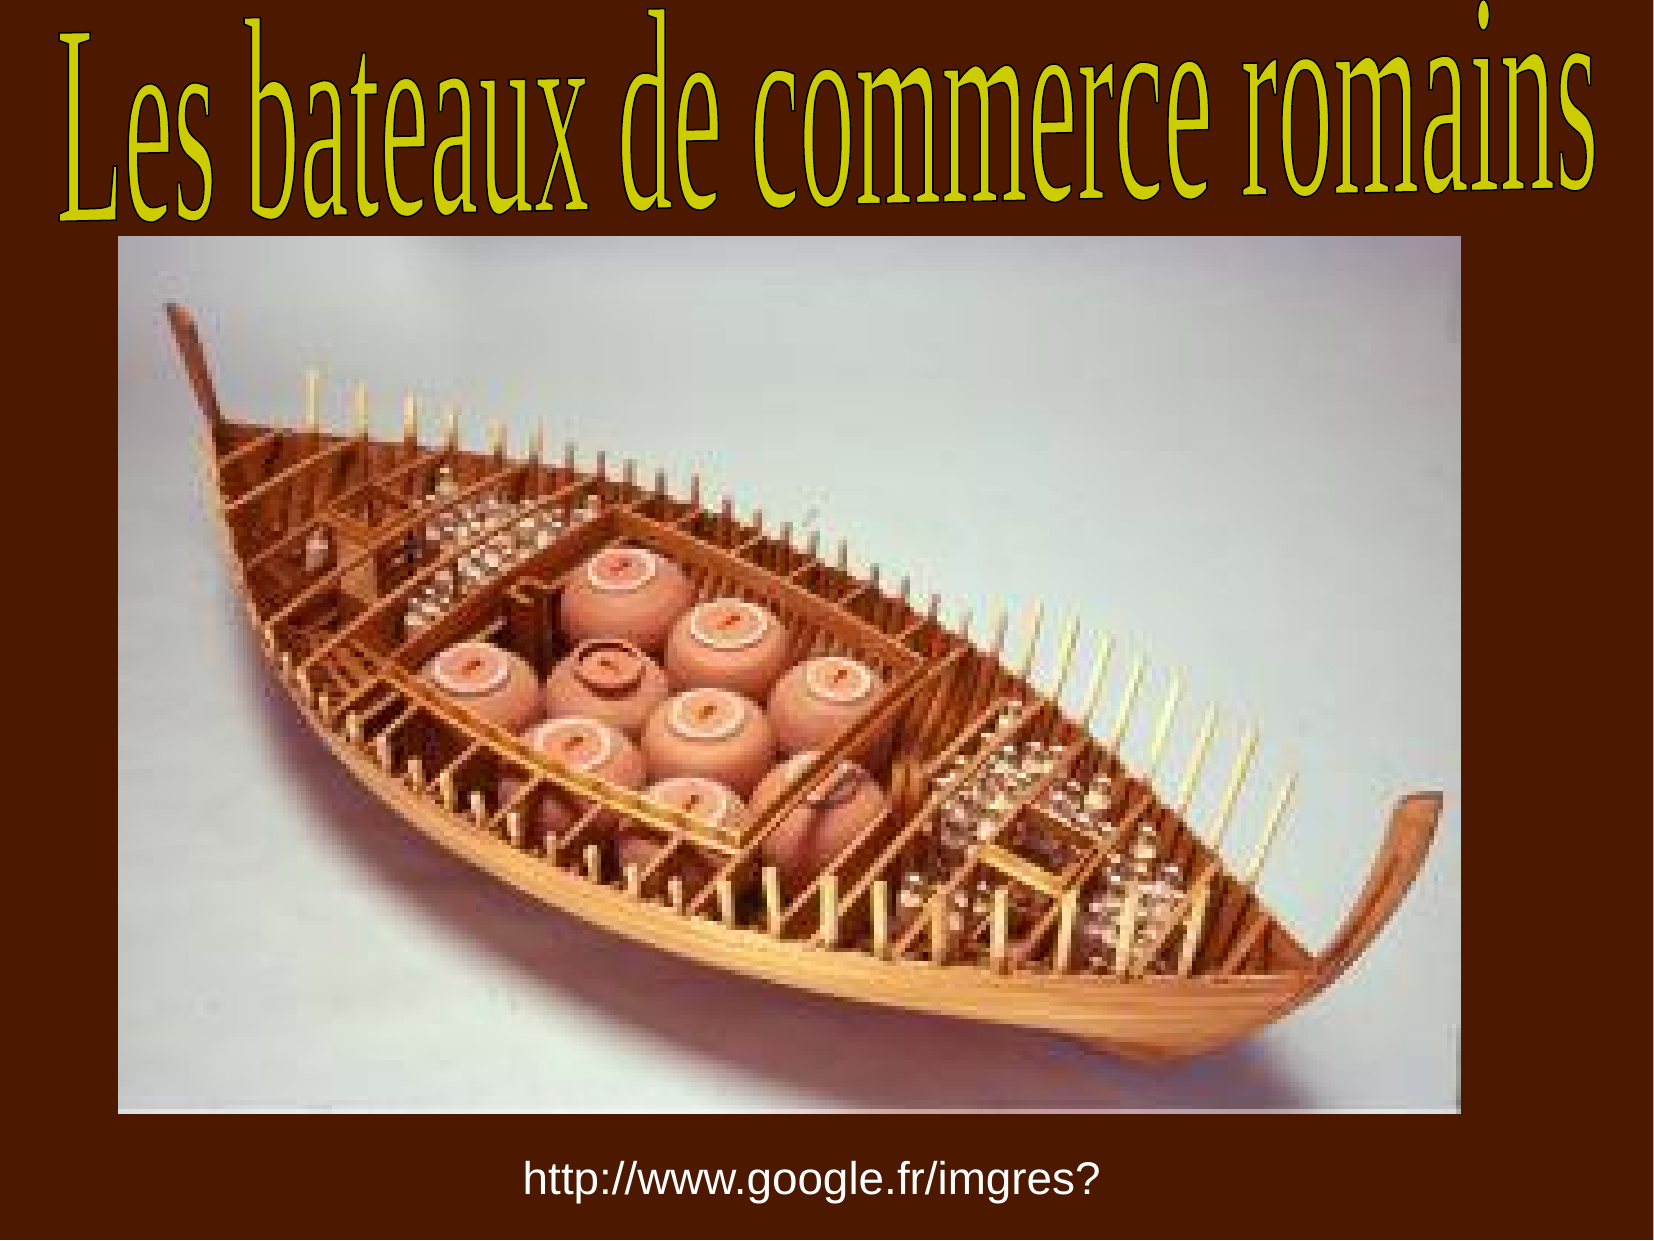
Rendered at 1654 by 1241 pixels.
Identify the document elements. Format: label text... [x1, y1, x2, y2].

text_box Les bateaux de commerce romains [1502, 53, 1554, 190]
picture [118, 236, 1461, 1114]
text_box Les bateaux de commerce romains [350, 52, 380, 218]
text_box Les bateaux de commerce romains [857, 66, 940, 205]
text_box Les bateaux de commerce romains [1032, 64, 1074, 203]
text_box Les bateaux de commerce romains [1335, 56, 1418, 194]
text_box Les bateaux de commerce romains [1281, 58, 1329, 197]
text_box Les bateaux de commerce romains [1242, 59, 1277, 196]
text_box Les bateaux de commerce romains [433, 77, 477, 216]
text_box Les bateaux de commerce romains [59, 32, 117, 222]
text_box Les bateaux de commerce romains [1559, 52, 1595, 191]
text_box Les bateaux de commerce romains [1423, 56, 1468, 194]
text_box Les bateaux de commerce romains [534, 77, 589, 211]
text_box Les bateaux de commerce romains [1118, 62, 1160, 201]
text_box Les bateaux de commerce romains [1167, 61, 1209, 200]
text_box Les bateaux de commerce romains [128, 83, 170, 223]
text_box Les bateaux de commerce romains [303, 80, 348, 219]
text_box Les bateaux de commerce romains [1471, 57, 1498, 191]
text_box Les bateaux de commerce romains [384, 78, 426, 217]
text_box Les bateaux de commerce romains [754, 70, 796, 209]
text_box Les bateaux de commerce romains [621, 8, 672, 212]
text_box Les bateaux de commerce romains [803, 68, 851, 208]
text_box Les bateaux de commerce romains [943, 65, 1026, 203]
text_box Les bateaux de commerce romains [677, 71, 719, 211]
text_box Les bateaux de commerce romains [1079, 62, 1114, 199]
text_box Les bateaux de commerce romains [177, 82, 213, 222]
text_box http://www.google.fr/imgres? [507, 1145, 1221, 1212]
text_box Les bateaux de commerce romains [479, 79, 533, 215]
text_box Les bateaux de commerce romains [244, 17, 296, 220]
